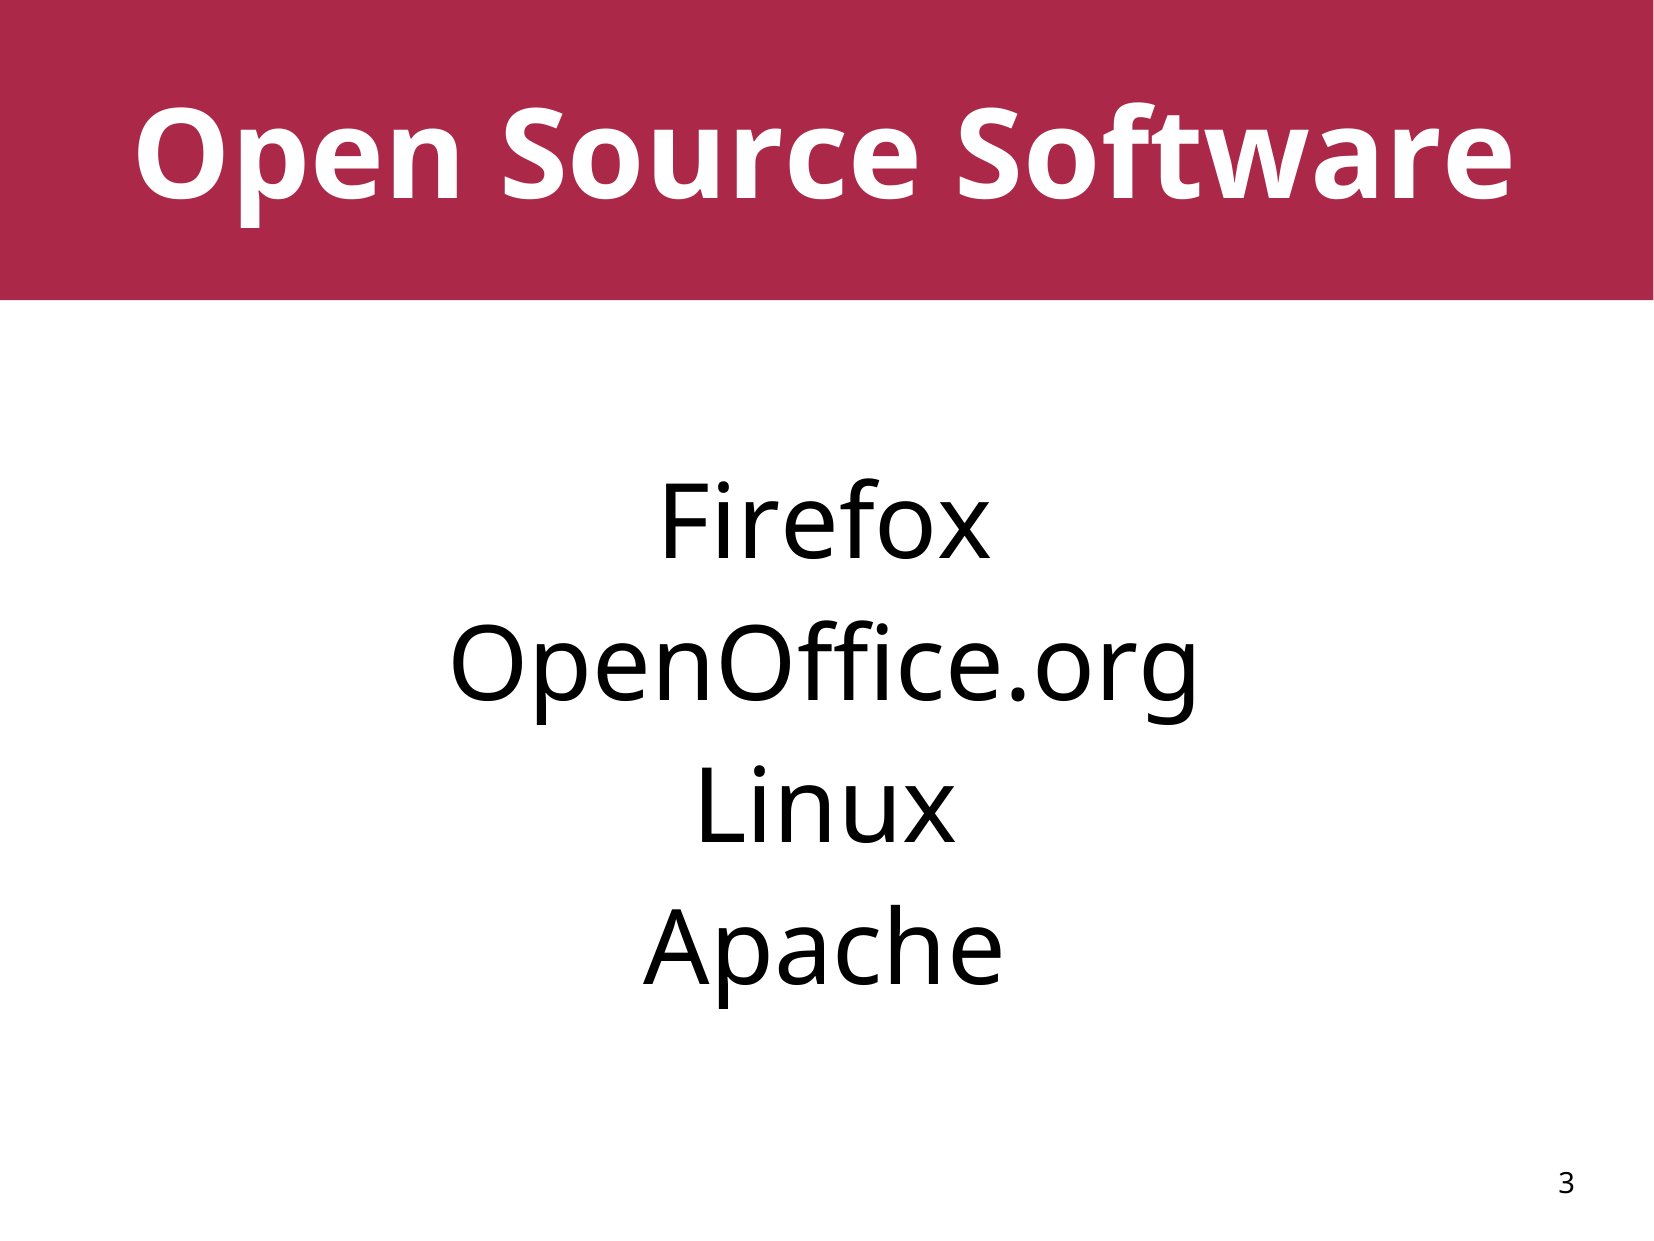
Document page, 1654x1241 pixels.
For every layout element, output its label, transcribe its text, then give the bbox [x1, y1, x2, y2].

subtitle Firefox OpenOffice.org Linux Apache [75, 337, 1576, 1126]
title Open Source Software [75, 0, 1576, 301]
